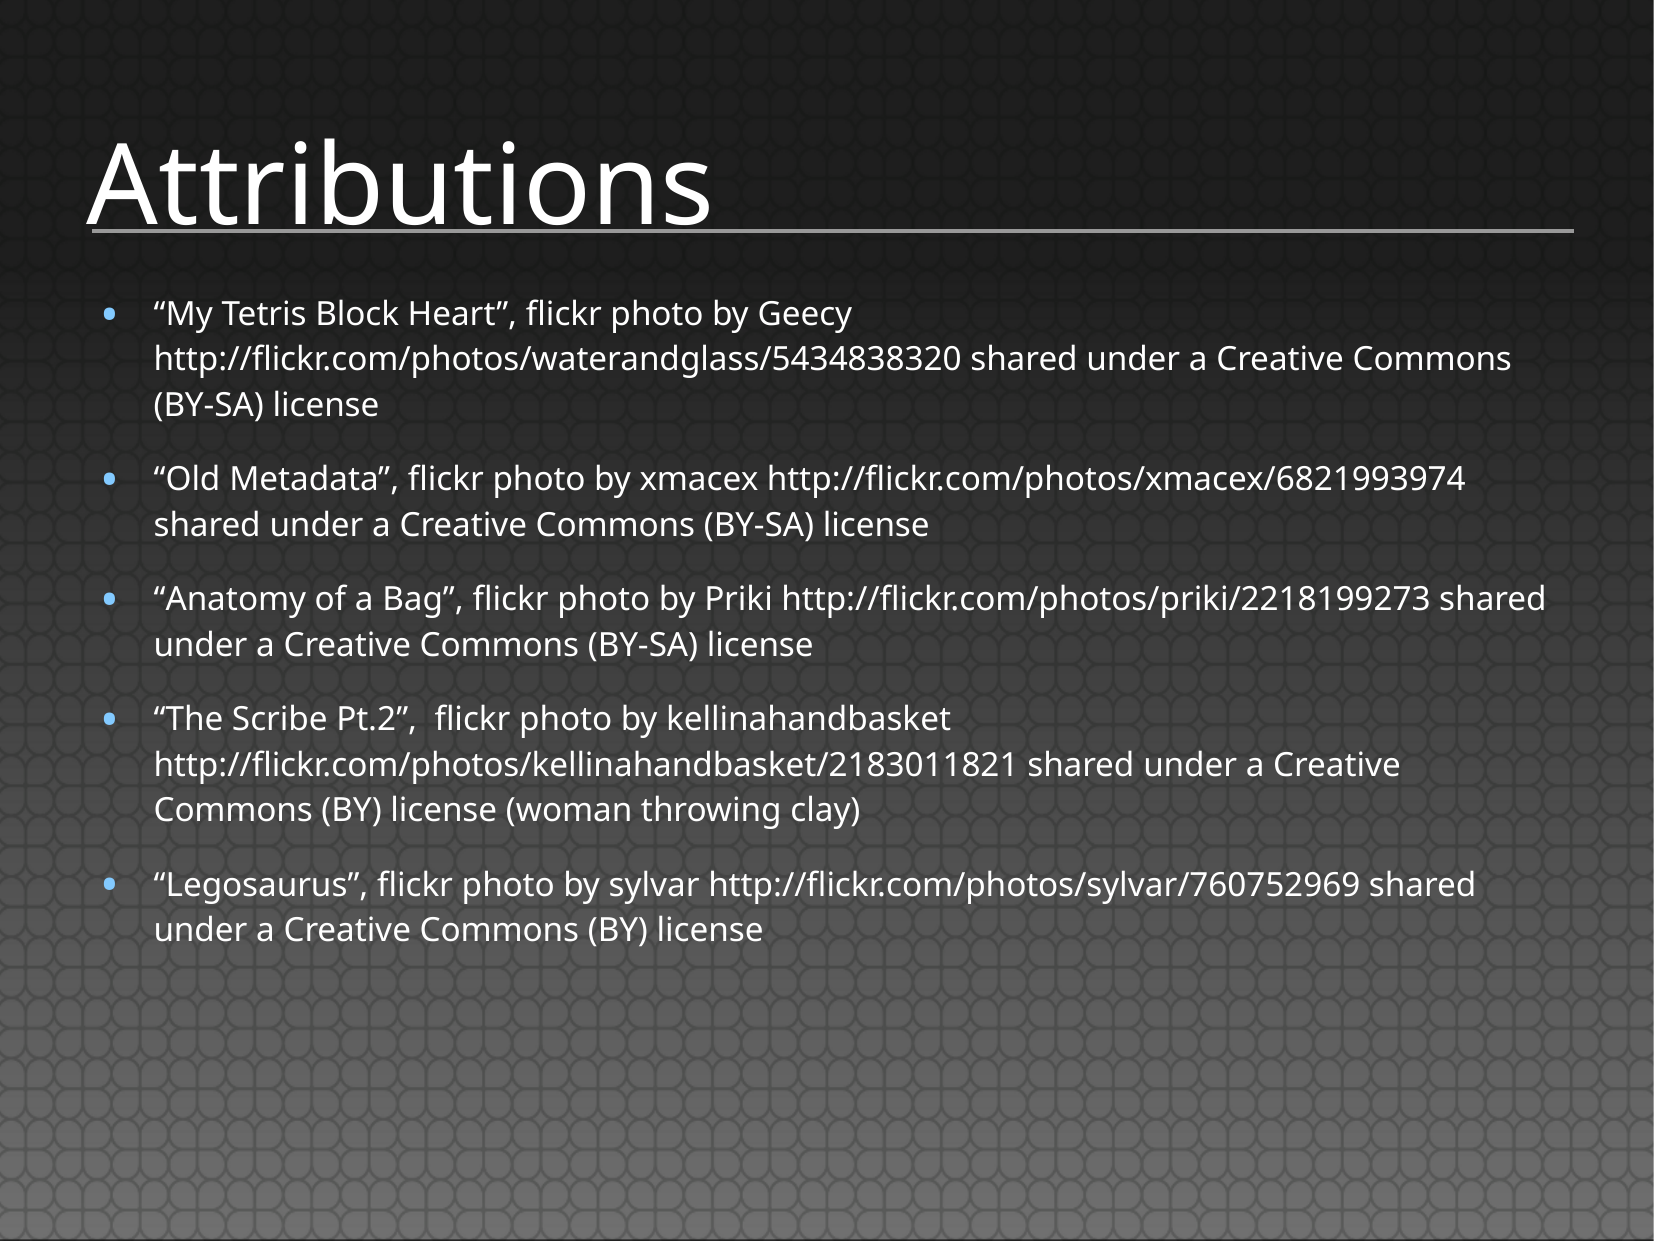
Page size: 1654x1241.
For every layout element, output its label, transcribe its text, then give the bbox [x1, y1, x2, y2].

picture [0, 0, 1654, 1241]
title Attributions [86, 84, 1576, 277]
list “My Tetris Block Heart”, flickr photo by Geecy http://flickr.com/photos/waterandglass/5434838320 shared under a Creative Commons (BY-SA) license “Old Metadata”, flickr photo by xmacex http://flickr.com/photos/xmacex/6821993974 shared under a Creative Commons (BY-SA) license “Anatomy of a Bag”, flickr photo by Priki http://flickr.com/photos/priki/2218199273 shared under a Creative Commons (BY-SA) license “The Scribe Pt.2”, flickr photo by kellinahandbasket http://flickr.com/photos/kellinahandbasket/2183011821 shared under a Creative Commons (BY) license (woman throwing clay) “Legosaurus”, flickr photo by sylvar http://flickr.com/photos/sylvar/760752969 shared under a Creative Commons (BY) license [82, 290, 1571, 1241]
